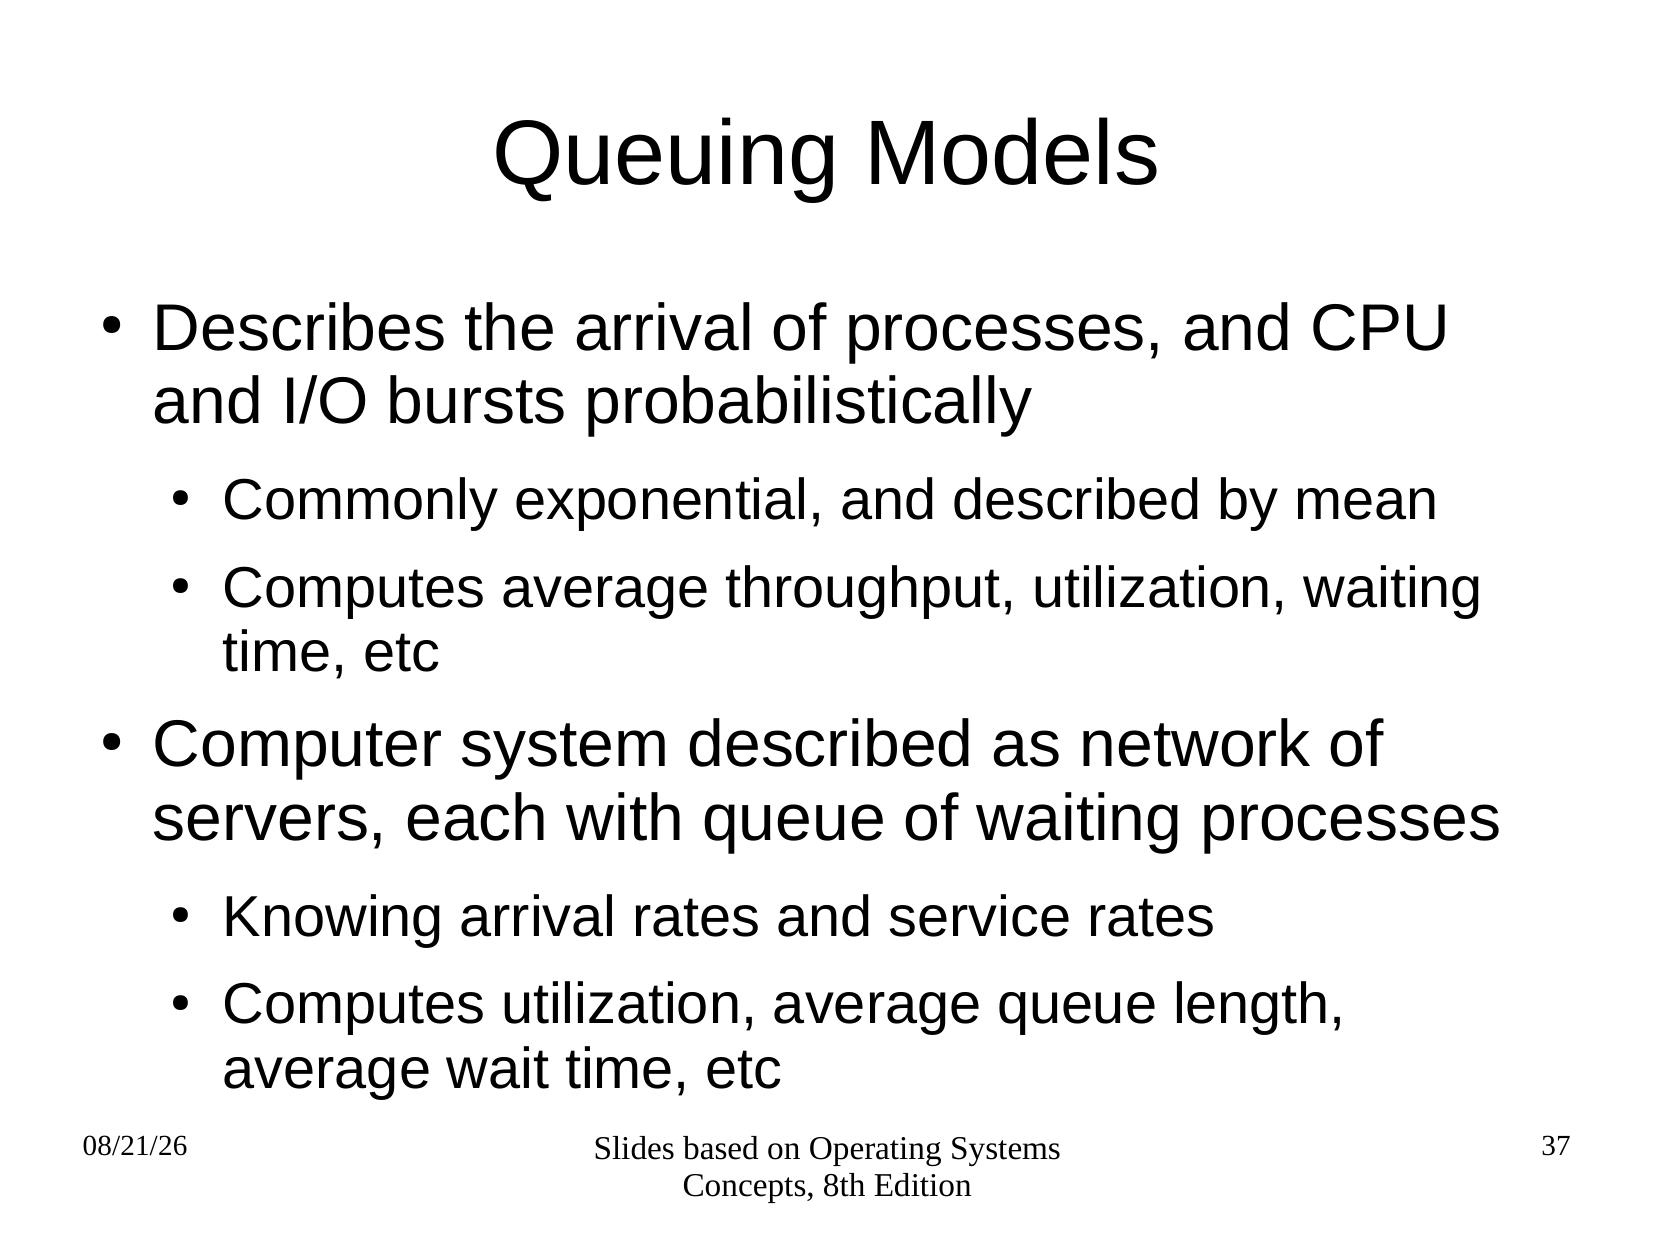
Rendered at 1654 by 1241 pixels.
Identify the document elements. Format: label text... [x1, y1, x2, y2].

list Describes the arrival of processes, and CPU and I/O bursts probabilistically Commonly exponential, and described by mean Computes average throughput, utilization, waiting time, etc Computer system described as network of servers, each with queue of waiting processes Knowing arrival rates and service rates Computes utilization, average queue length, average wait time, etc [82, 290, 1571, 1109]
title Queuing Models [82, 49, 1571, 257]
